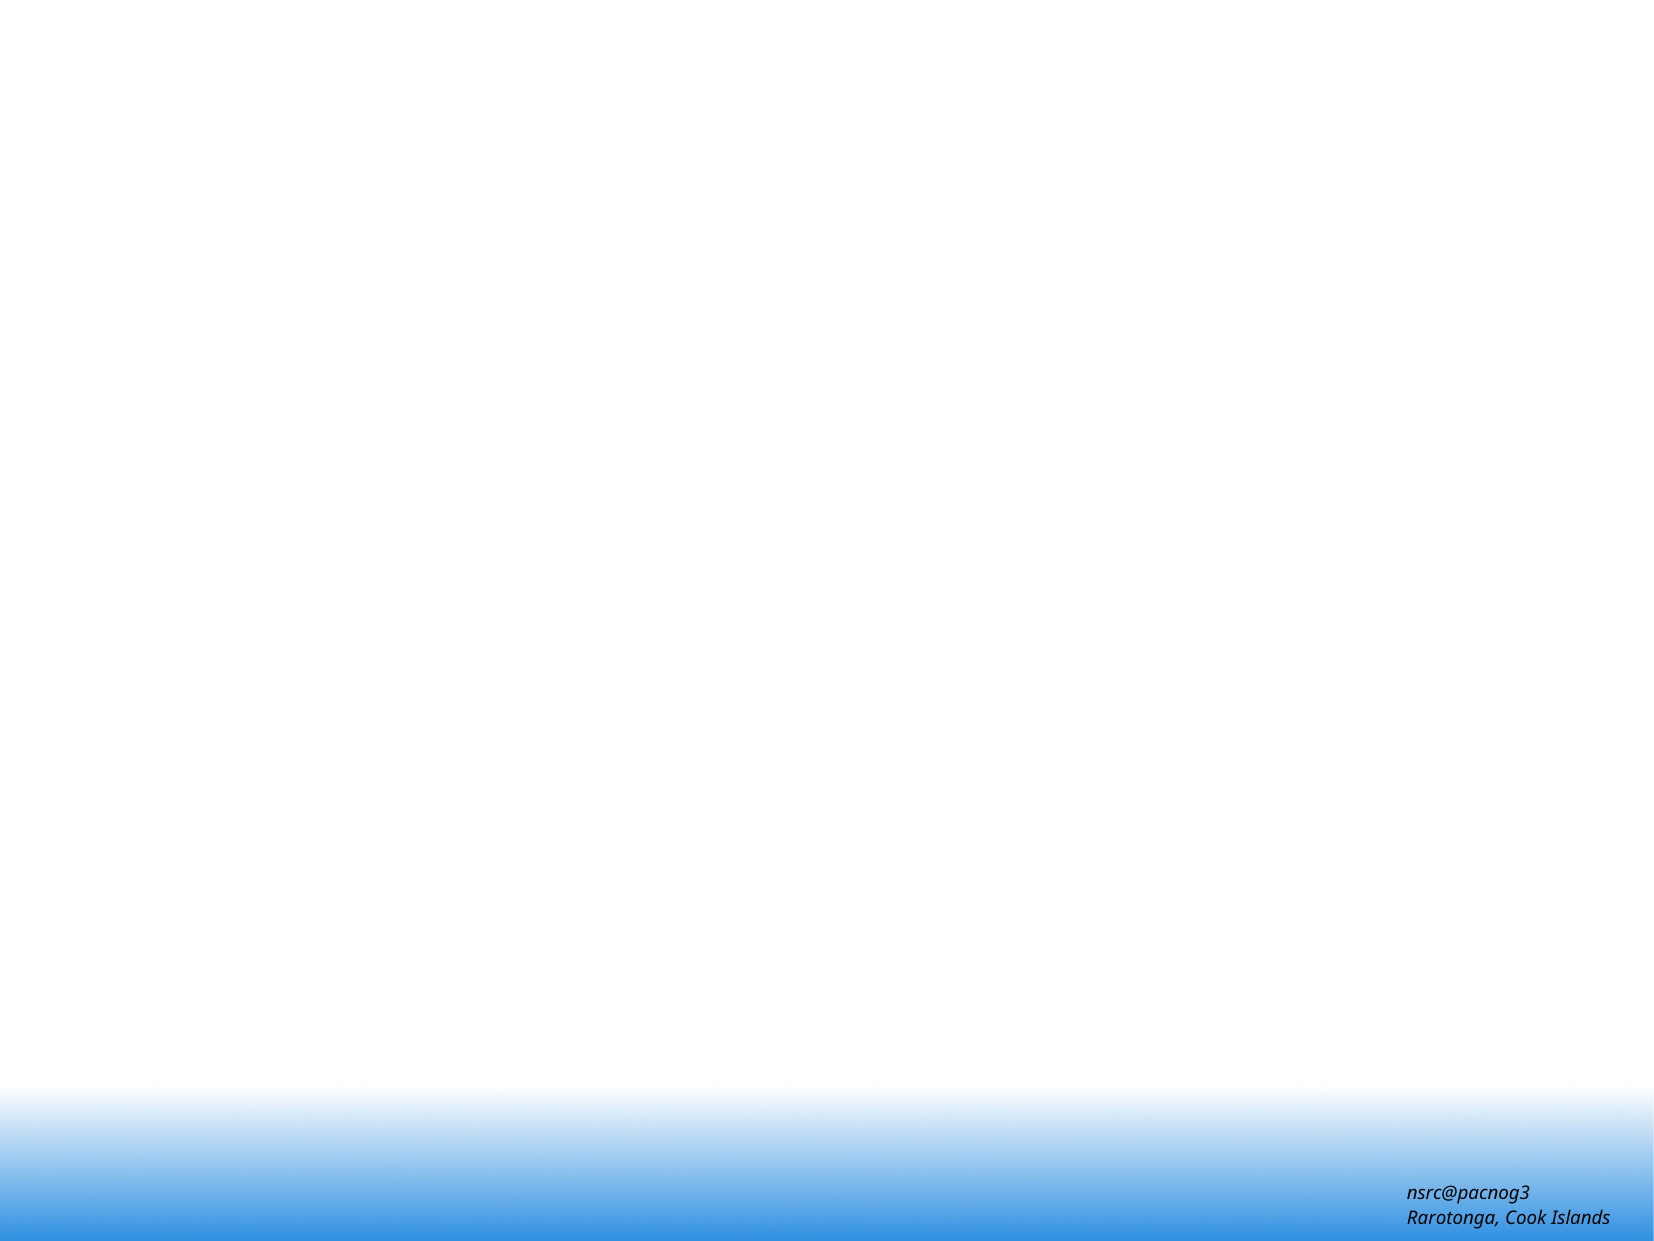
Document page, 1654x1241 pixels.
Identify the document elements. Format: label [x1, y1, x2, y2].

picture [0, 1083, 1654, 1241]
